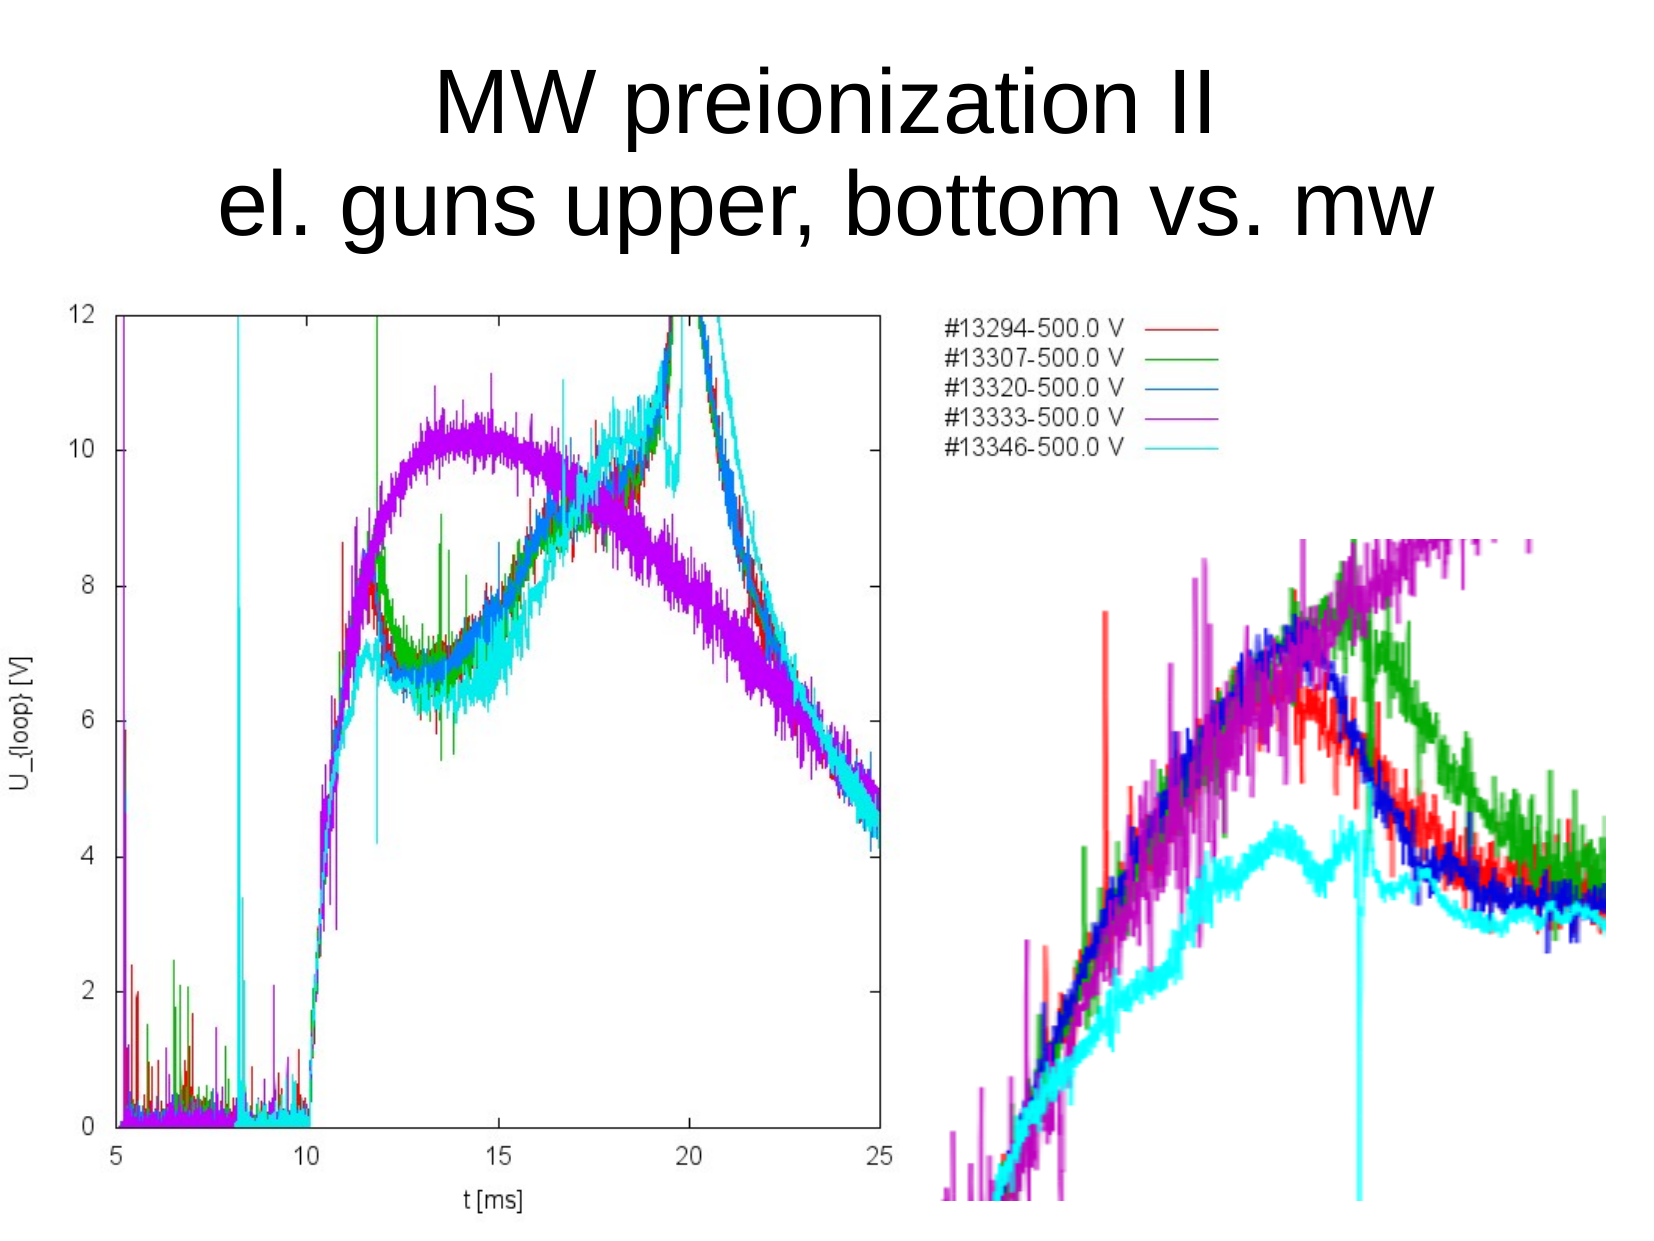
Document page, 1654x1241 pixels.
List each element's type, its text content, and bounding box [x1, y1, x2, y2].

title MW preionization II el. guns upper, bottom vs. mw [82, 49, 1571, 257]
picture [0, 284, 1606, 1223]
